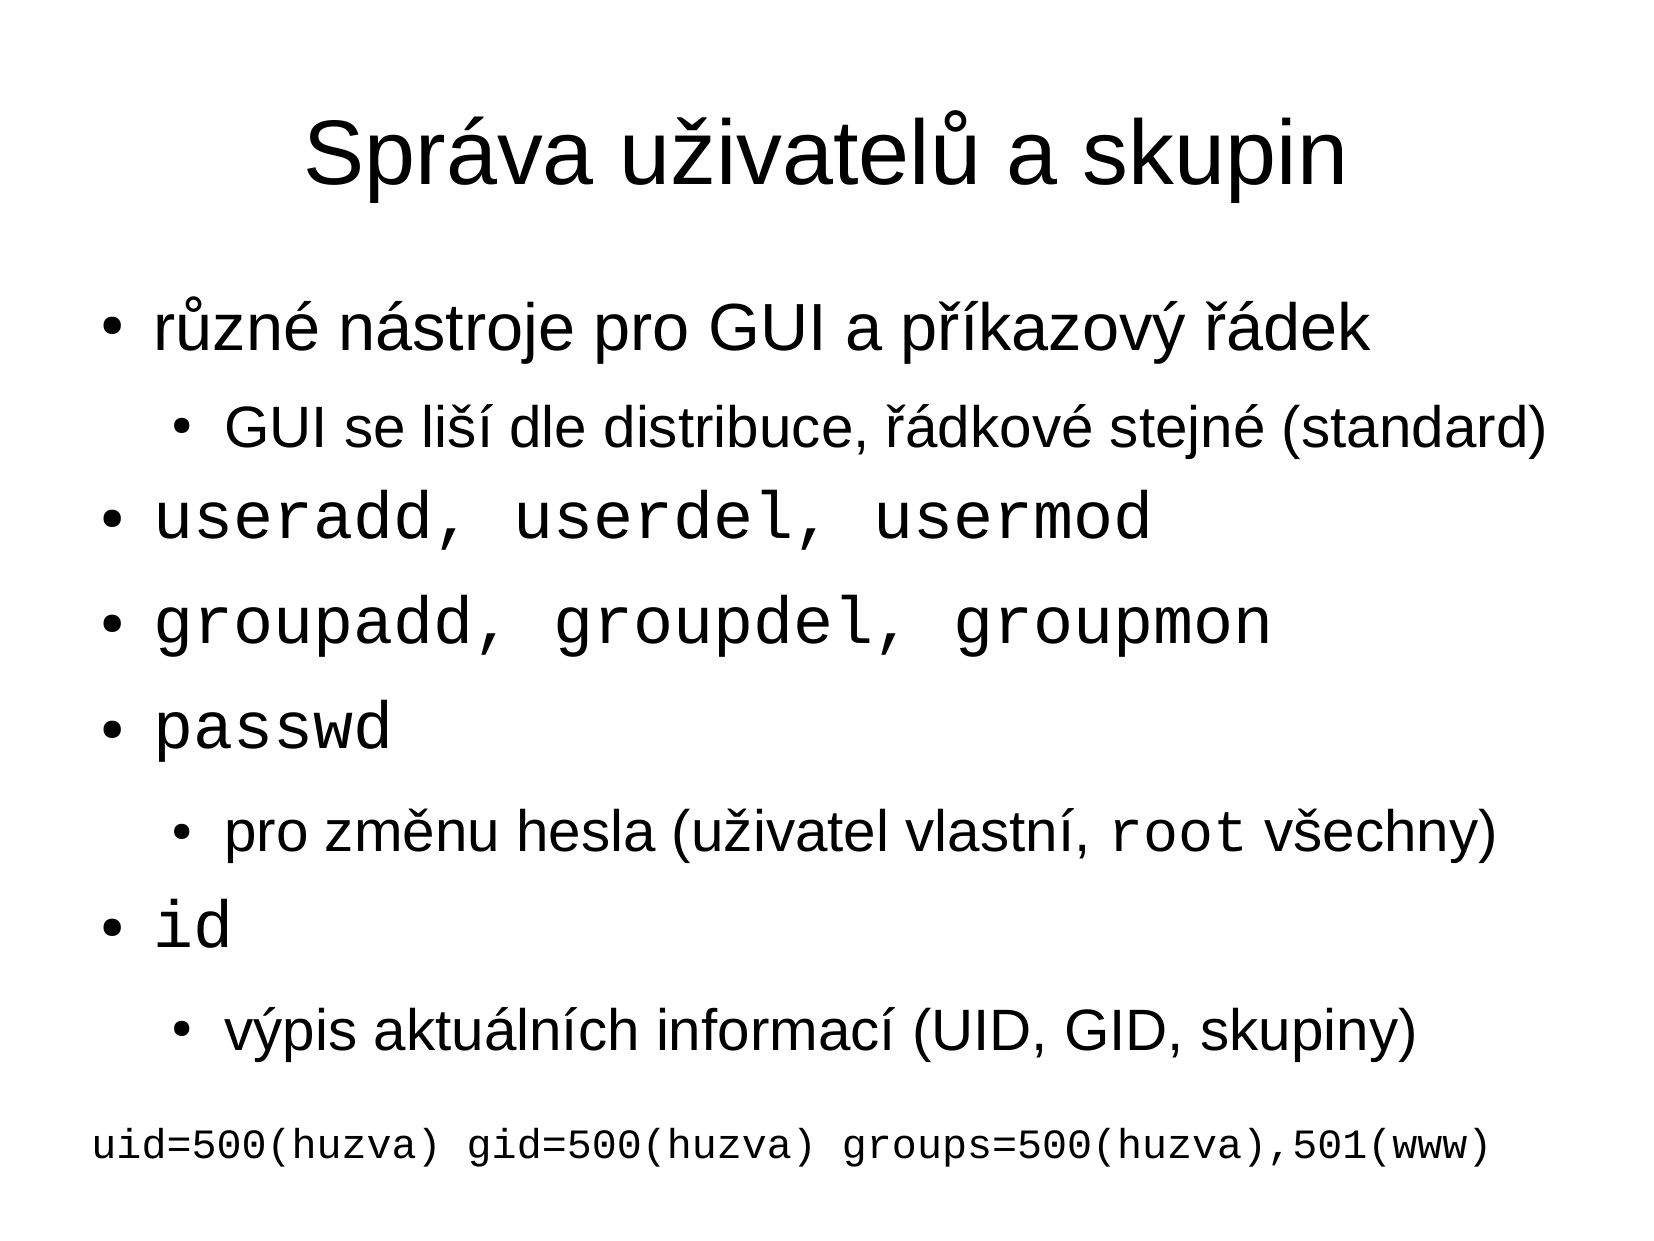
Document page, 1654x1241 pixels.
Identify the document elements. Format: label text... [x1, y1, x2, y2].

title Správa uživatelů a skupin [82, 56, 1571, 250]
list různé nástroje pro GUI a příkazový řádek GUI se liší dle distribuce, řádkové stejné (standard) useradd, userdel, usermod groupadd, groupdel, groupmon passwd pro změnu hesla (uživatel vlastní, root všechny) id výpis aktuálních informací (UID, GID, skupiny) [82, 290, 1571, 1094]
text_box uid=500(huzva) gid=500(huzva) groups=500(huzva),501(www) [76, 1116, 1595, 1179]
